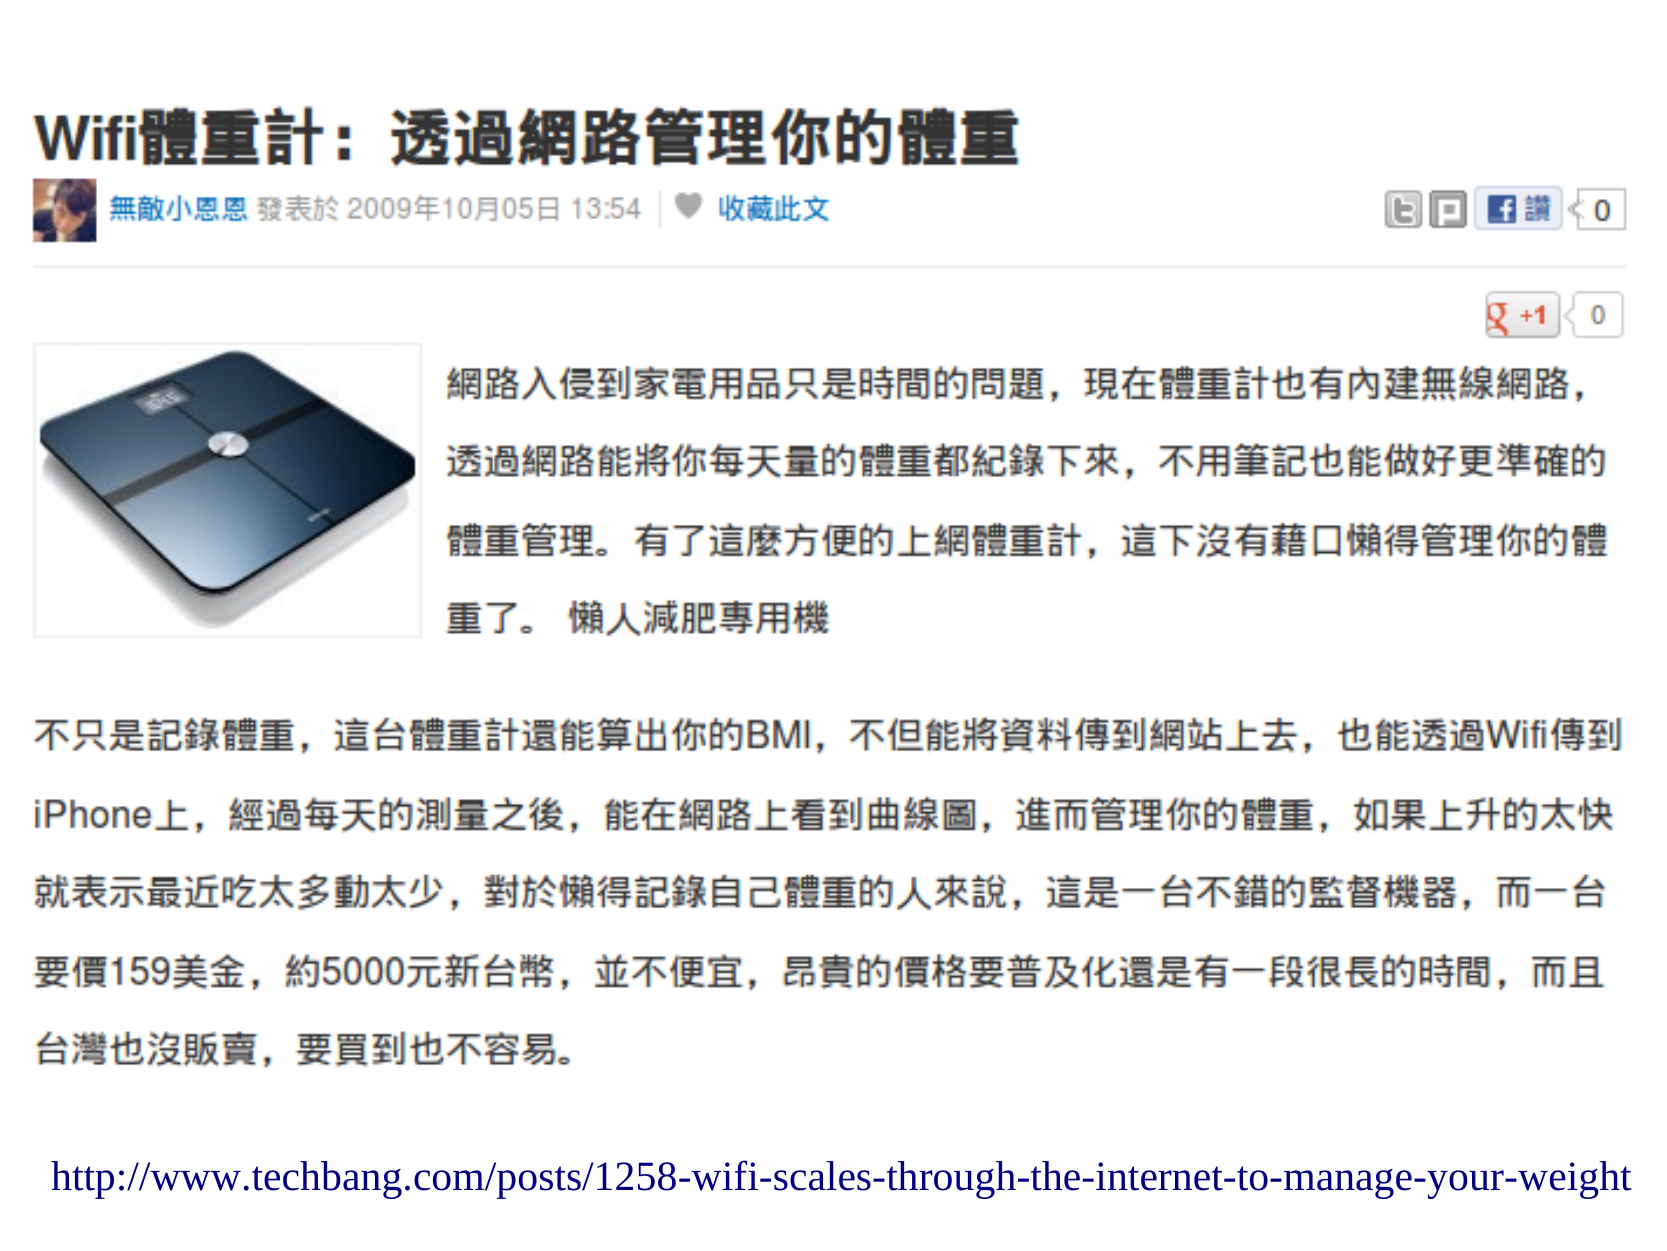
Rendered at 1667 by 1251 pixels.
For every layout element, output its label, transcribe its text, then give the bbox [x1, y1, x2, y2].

picture [1, 88, 1655, 1105]
text_box http://www.techbang.com/posts/1258-wifi-scales-through-the-internet-to-manage-your-weight [36, 1141, 1649, 1207]
